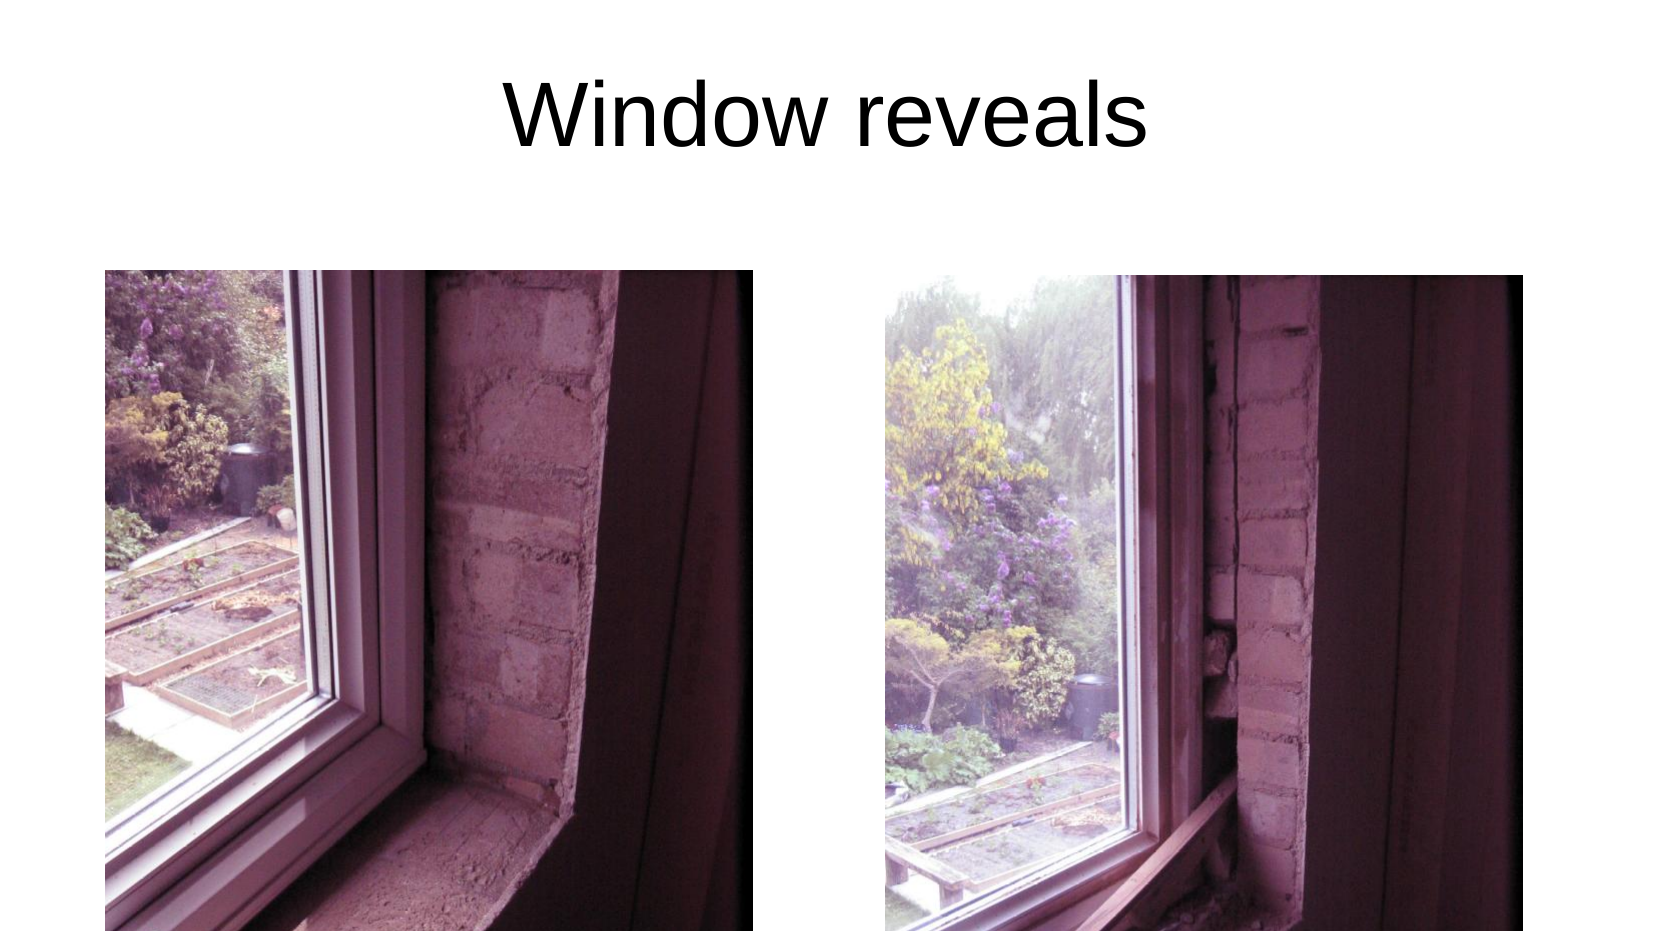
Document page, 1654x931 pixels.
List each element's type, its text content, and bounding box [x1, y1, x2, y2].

title Window reveals [82, 37, 1571, 193]
picture [885, 275, 1523, 931]
picture [105, 270, 753, 931]
